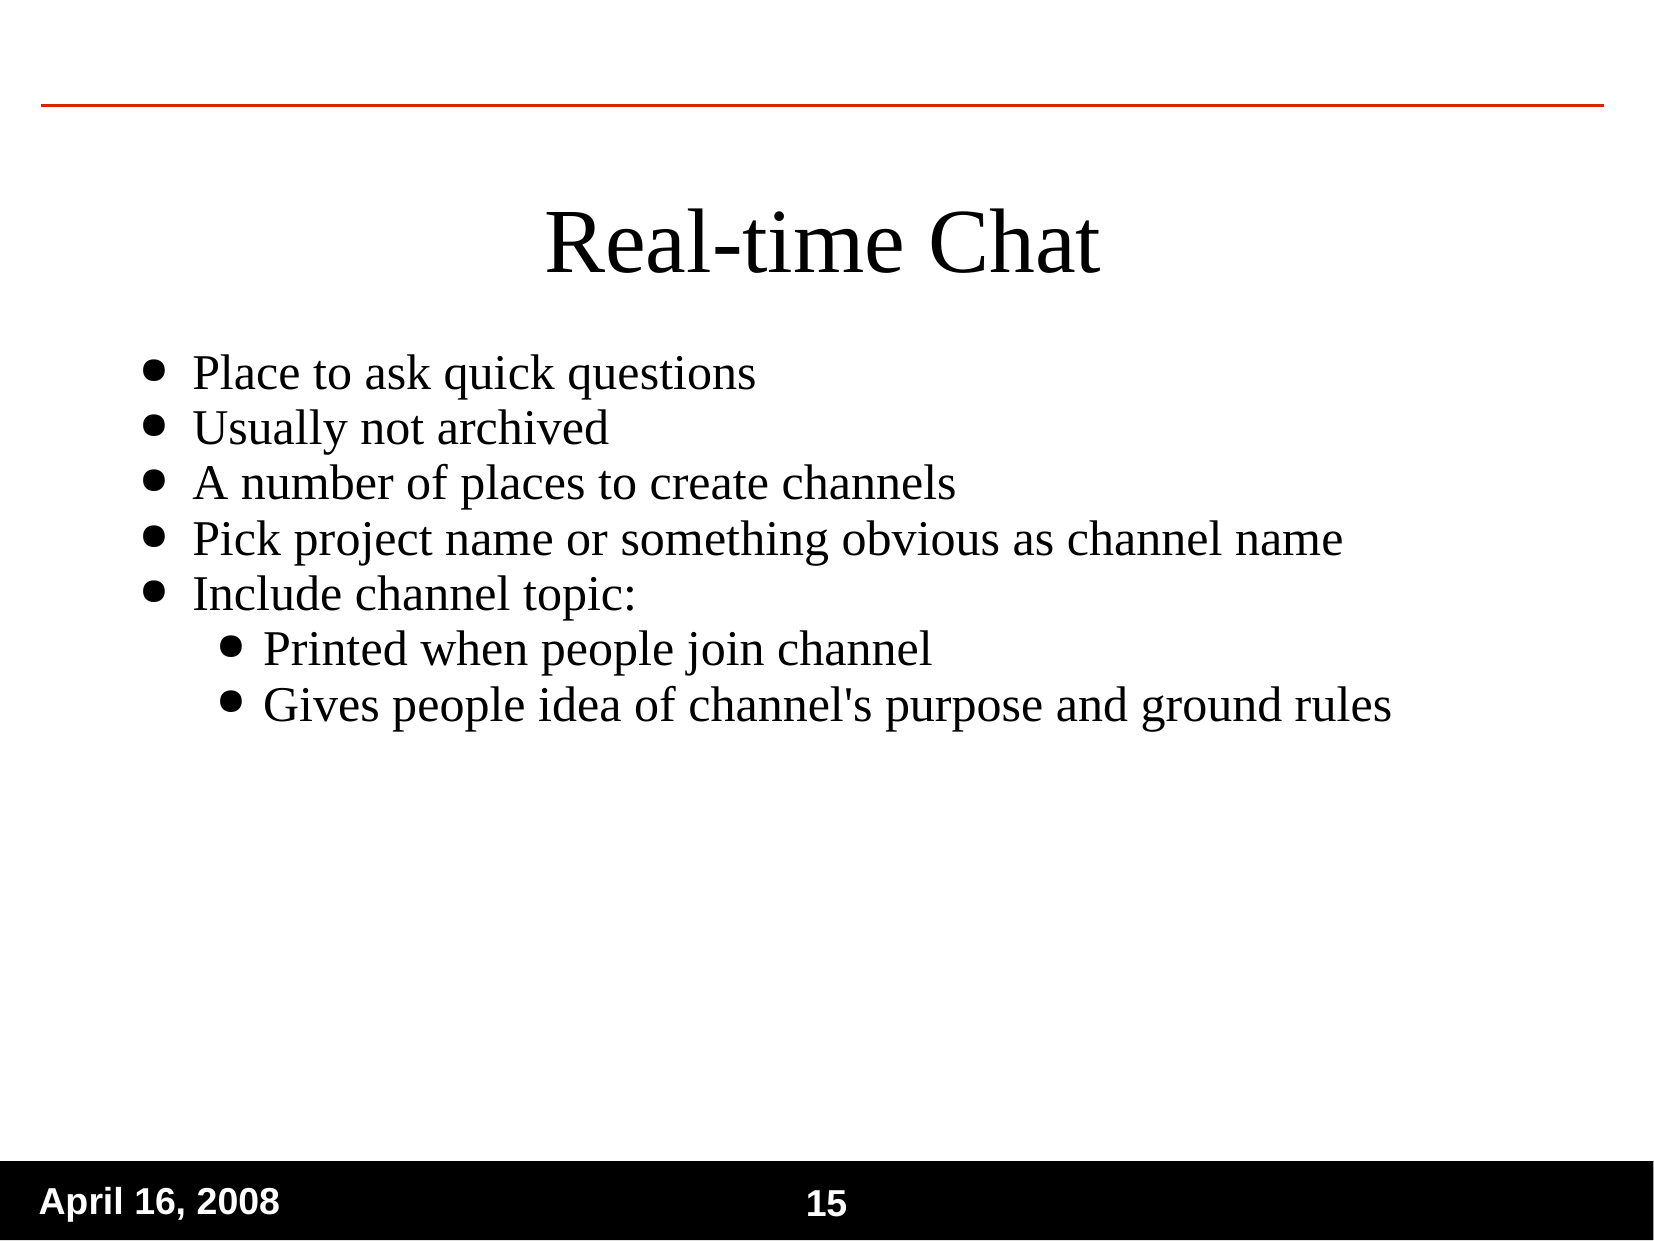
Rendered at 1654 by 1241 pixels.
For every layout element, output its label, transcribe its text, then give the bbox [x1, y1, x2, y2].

list Place to ask quick questions Usually not archived A number of places to create channels Pick project name or something obvious as channel name Include channel topic: Printed when people join channel Gives people idea of channel's purpose and ground rules [121, 344, 1534, 1127]
title Real-time Chat [117, 137, 1530, 346]
